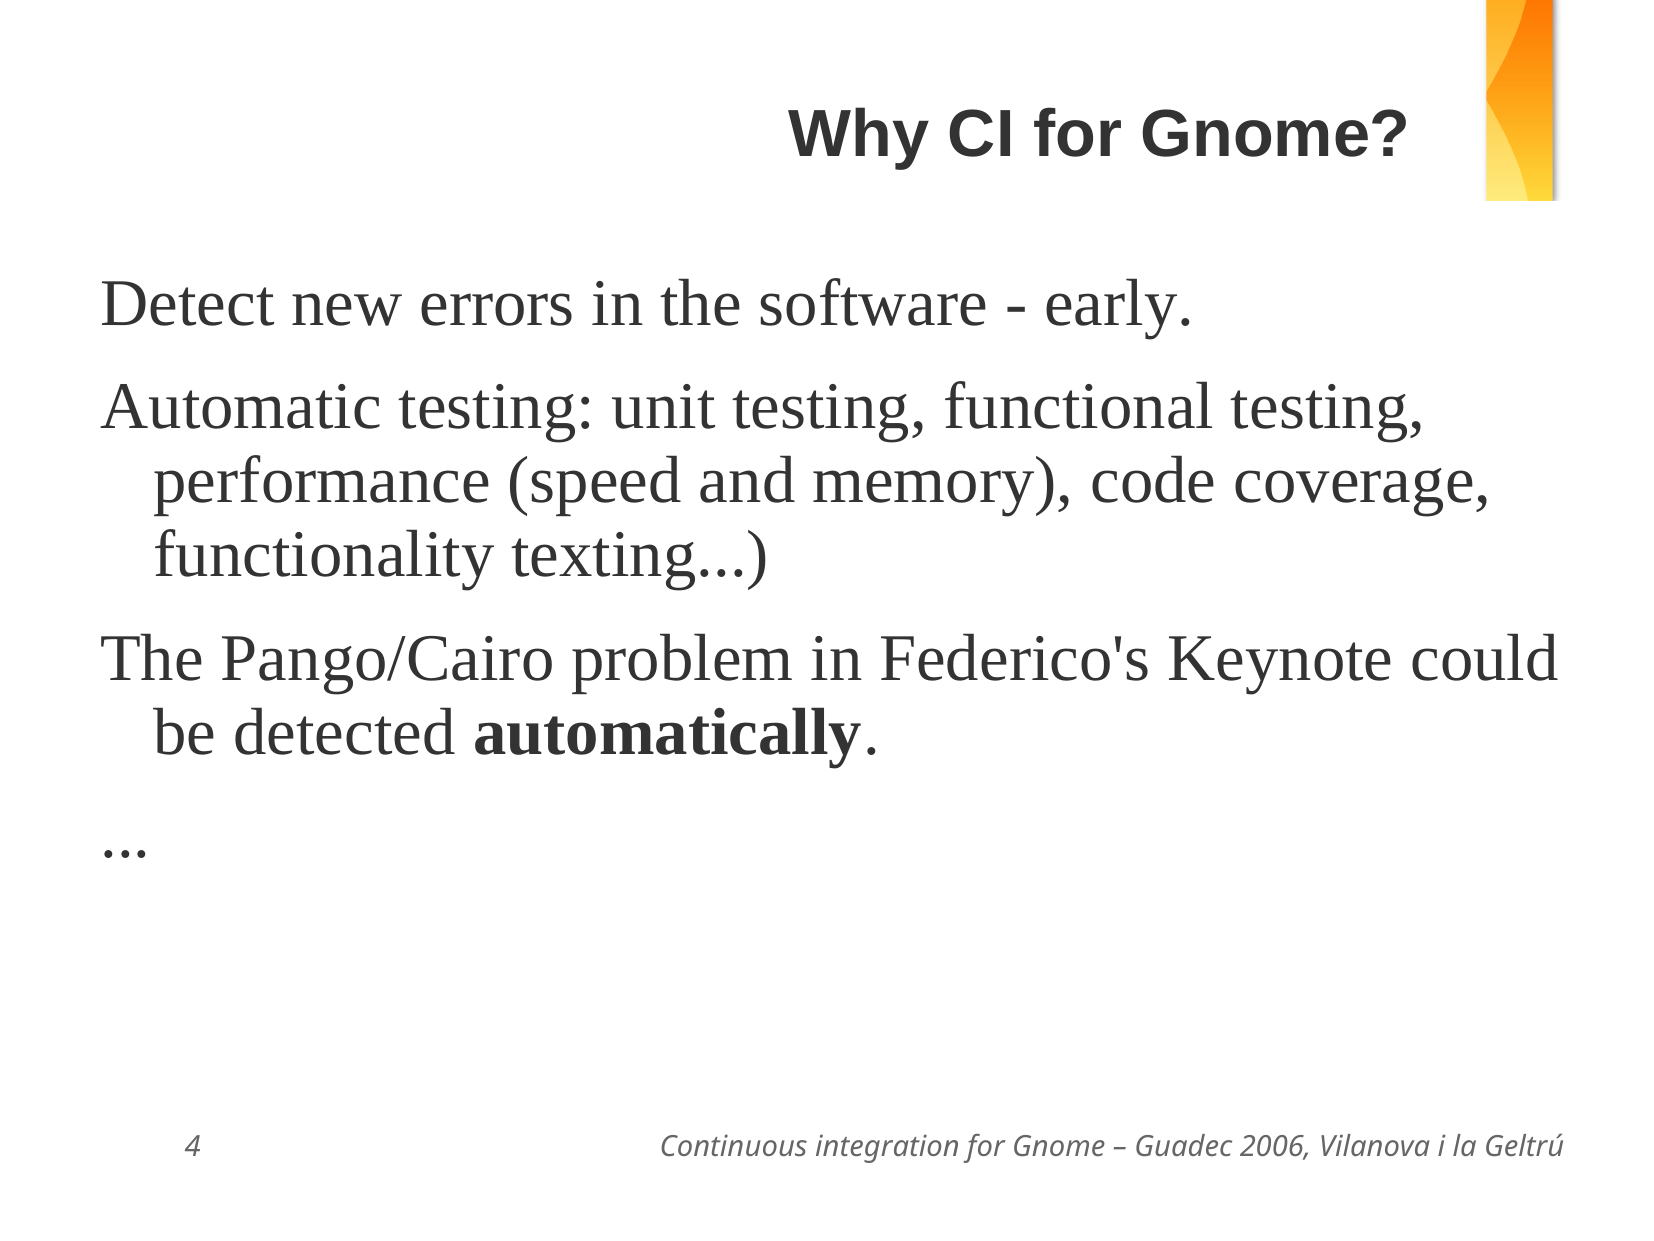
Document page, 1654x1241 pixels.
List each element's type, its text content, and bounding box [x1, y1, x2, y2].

picture [1479, 0, 1565, 201]
title Why CI for Gnome? [88, 29, 1412, 237]
list Detect new errors in the software - early. Automatic testing: unit testing, functional testing, performance (speed and memory), code coverage, functionality texting...) The Pango/Cairo problem in Federico's Keynote could be detected automatically. ... [82, 265, 1571, 975]
